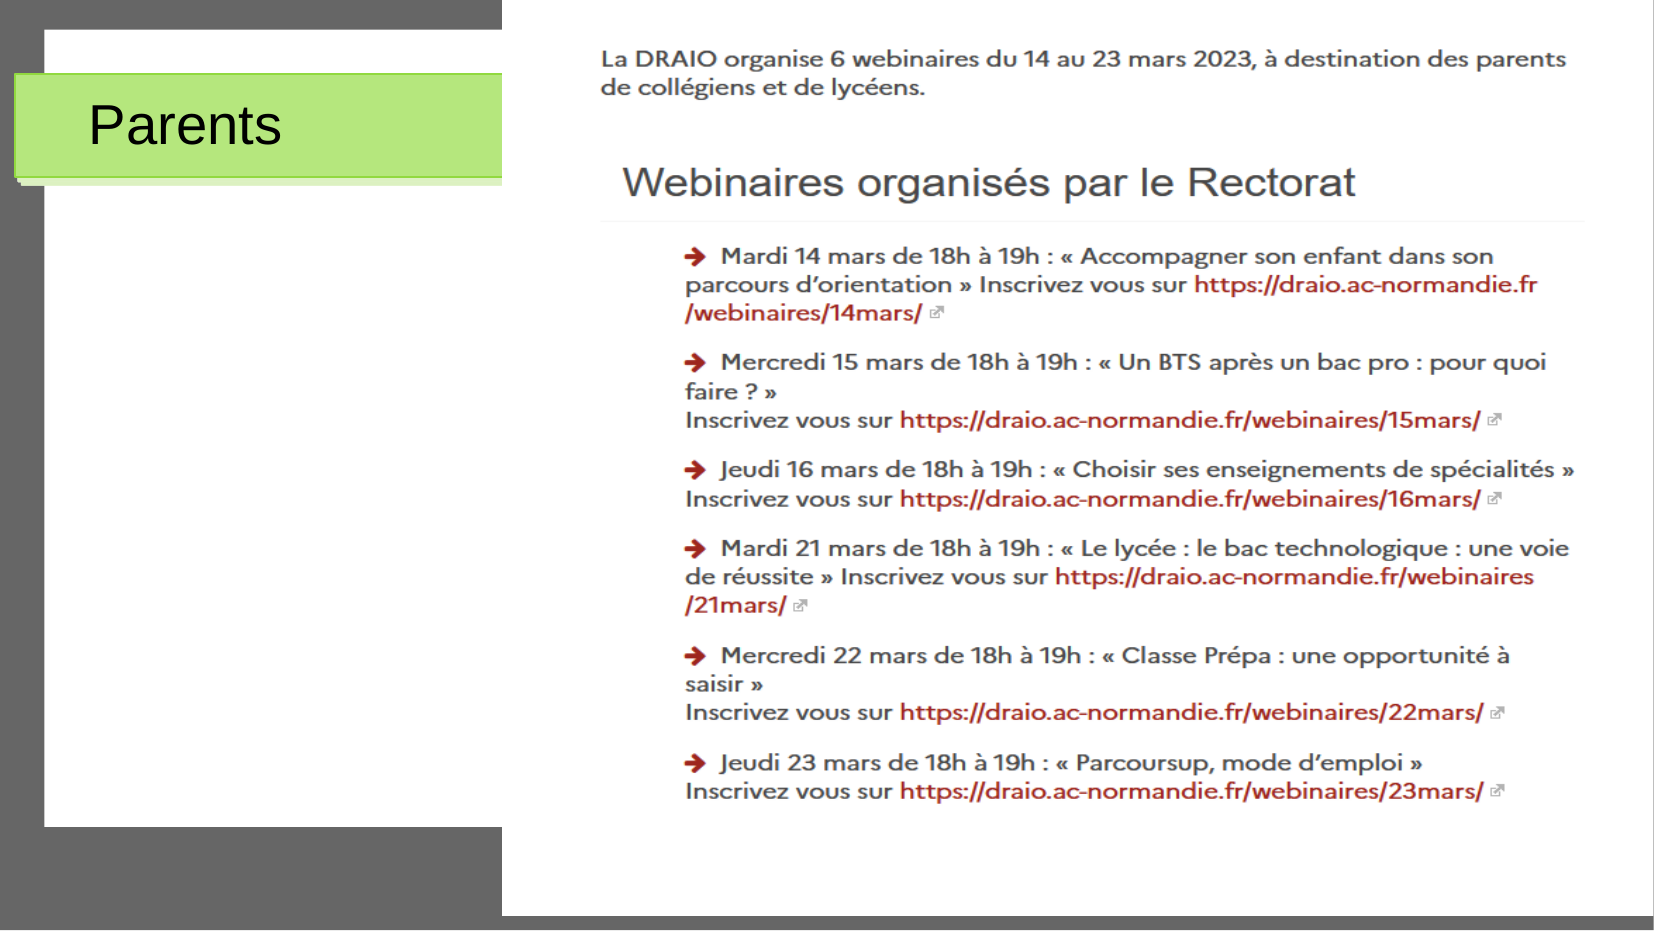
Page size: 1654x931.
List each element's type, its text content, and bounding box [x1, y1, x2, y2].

title Parents [88, 73, 502, 178]
picture [502, 0, 1654, 916]
